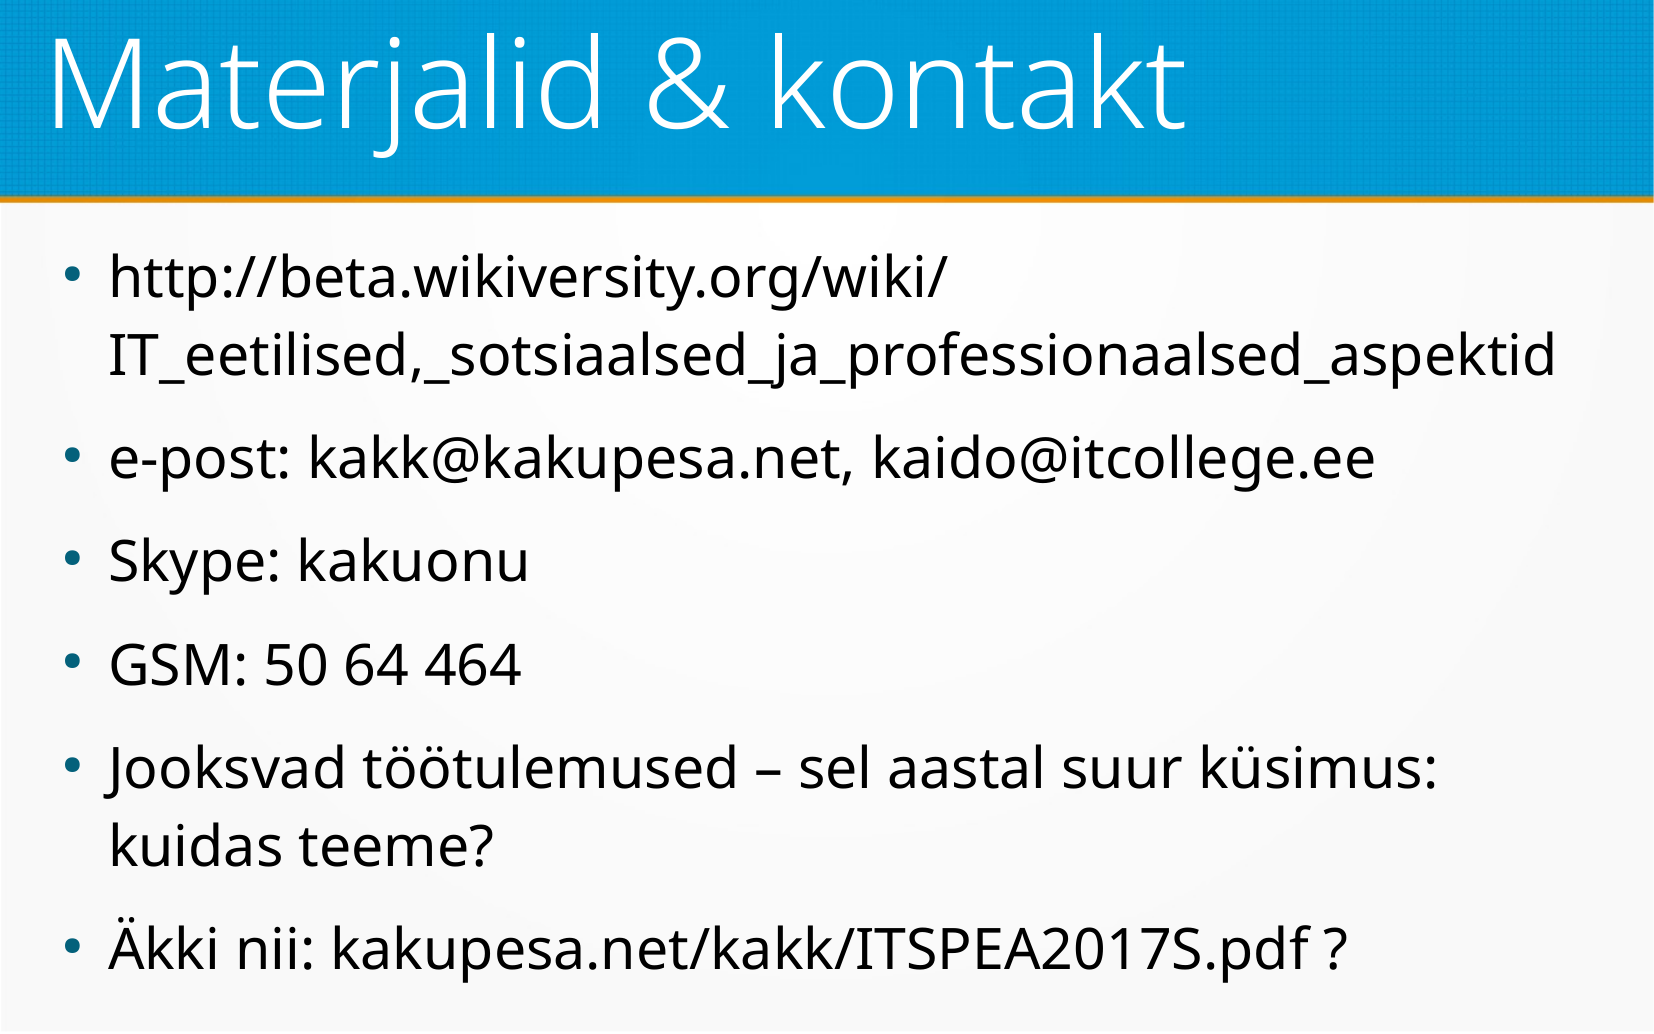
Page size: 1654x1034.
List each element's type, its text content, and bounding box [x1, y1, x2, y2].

list http://beta.wikiversity.org/wiki/IT_eetilised,_sotsiaalsed_ja_professionaalsed_aspektid e-post: kakk@kakupesa.net, kaido@itcollege.ee Skype: kakuonu GSM: 50 64 464 Jooksvad töötulemused – sel aastal suur küsimus: kuidas teeme? Äkki nii: kakupesa.net/kakk/ITSPEA2017S.pdf ? [47, 236, 1607, 1002]
picture [0, 195, 1654, 1034]
title Materjalid & kontakt [43, 0, 1619, 166]
